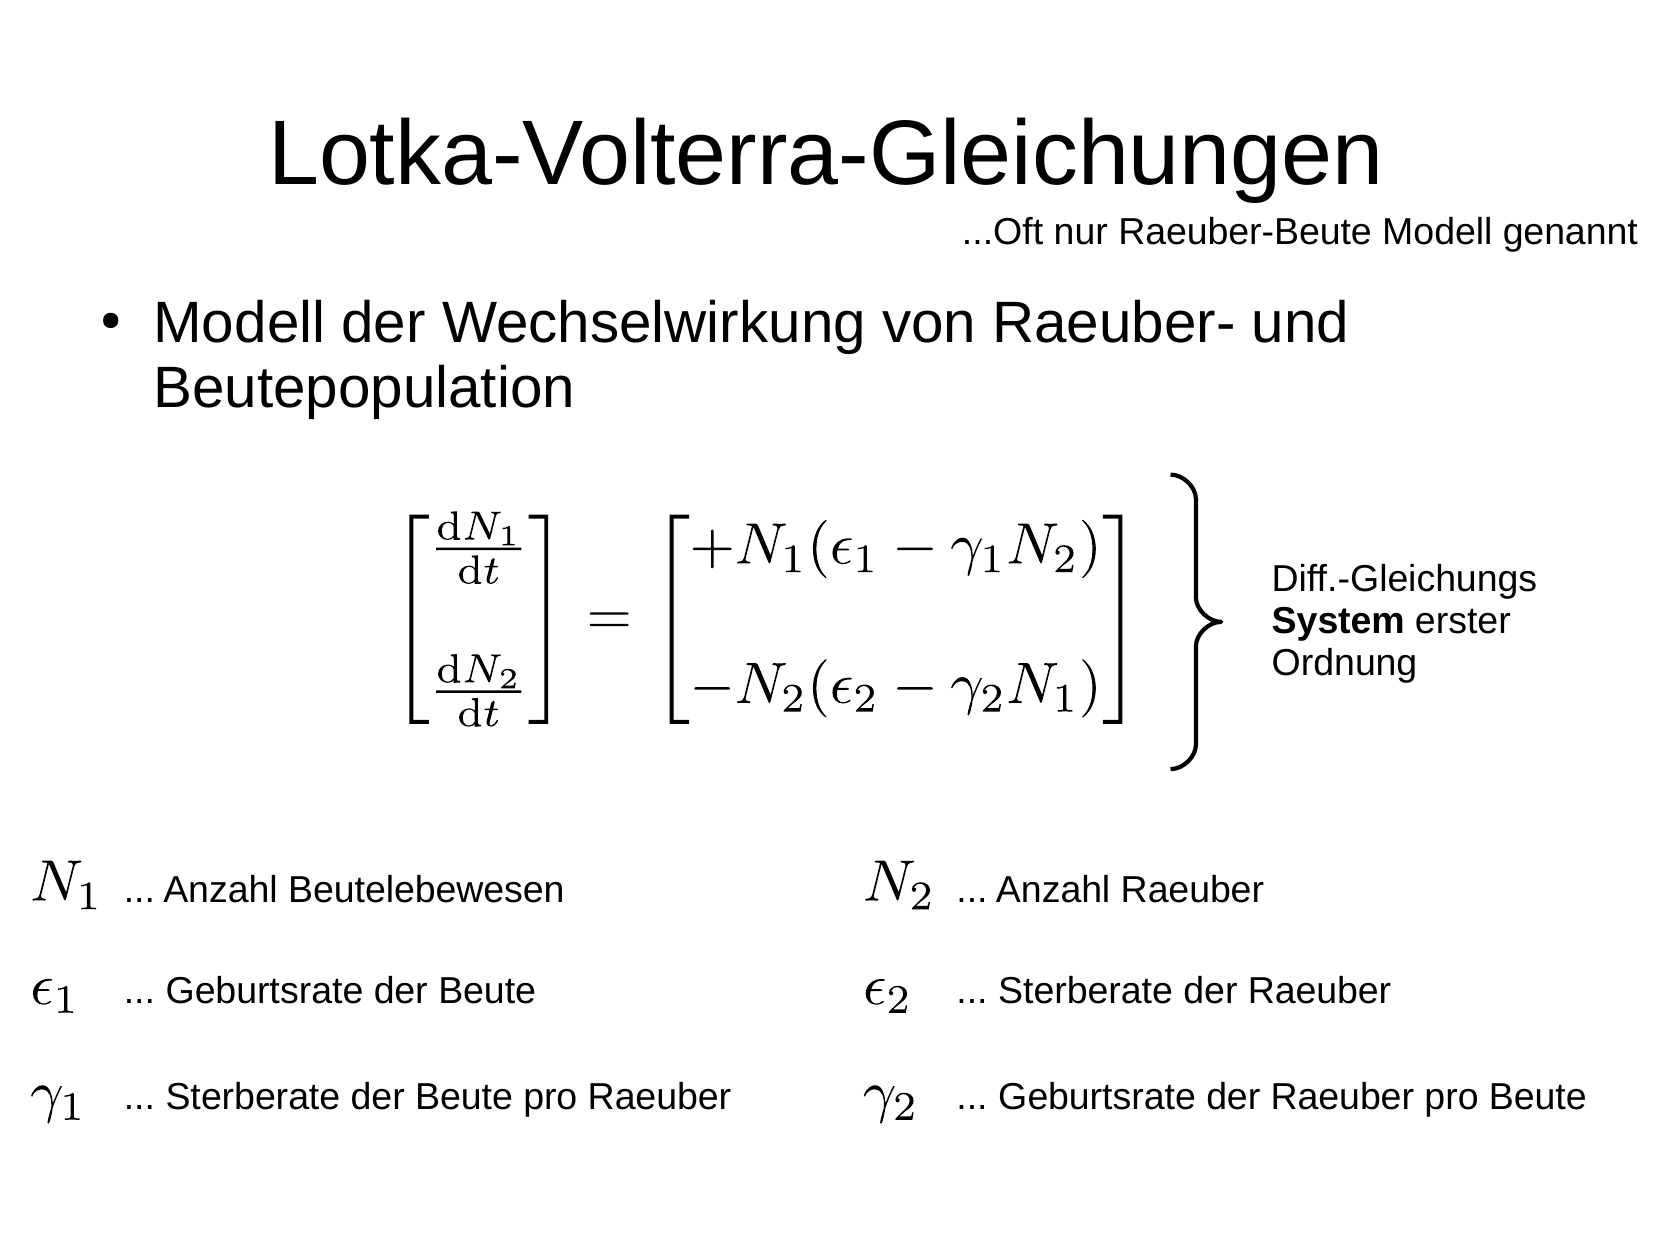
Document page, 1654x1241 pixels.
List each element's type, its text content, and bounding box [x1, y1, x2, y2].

title Lotka-Volterra-Gleichungen [82, 49, 1571, 257]
text_box ... Anzahl Raeuber [941, 861, 1280, 919]
text_box [30, 860, 100, 910]
text_box Diff.-Gleichungs System erster Ordnung [1256, 550, 1588, 692]
text_box ... Geburtsrate der Beute [109, 962, 552, 1019]
text_box ... Sterberate der Beute pro Raeuber [109, 1068, 748, 1126]
text_box ... Geburtsrate der Raeuber pro Beute [941, 1068, 1603, 1126]
text_box [30, 1085, 84, 1124]
text_box ... Sterberate der Raeuber [941, 962, 1407, 1019]
text_box [390, 511, 1142, 727]
text_box [30, 978, 77, 1013]
text_box ... Anzahl Beutelebewesen [109, 861, 581, 919]
list Modell der Wechselwirkung von Raeuber- und Beutepopulation [82, 290, 1571, 1010]
text_box [862, 860, 933, 910]
text_box ...Oft nur Raeuber-Beute Modell genannt [947, 202, 1654, 260]
text_box [862, 978, 910, 1013]
text_box [862, 1085, 917, 1124]
